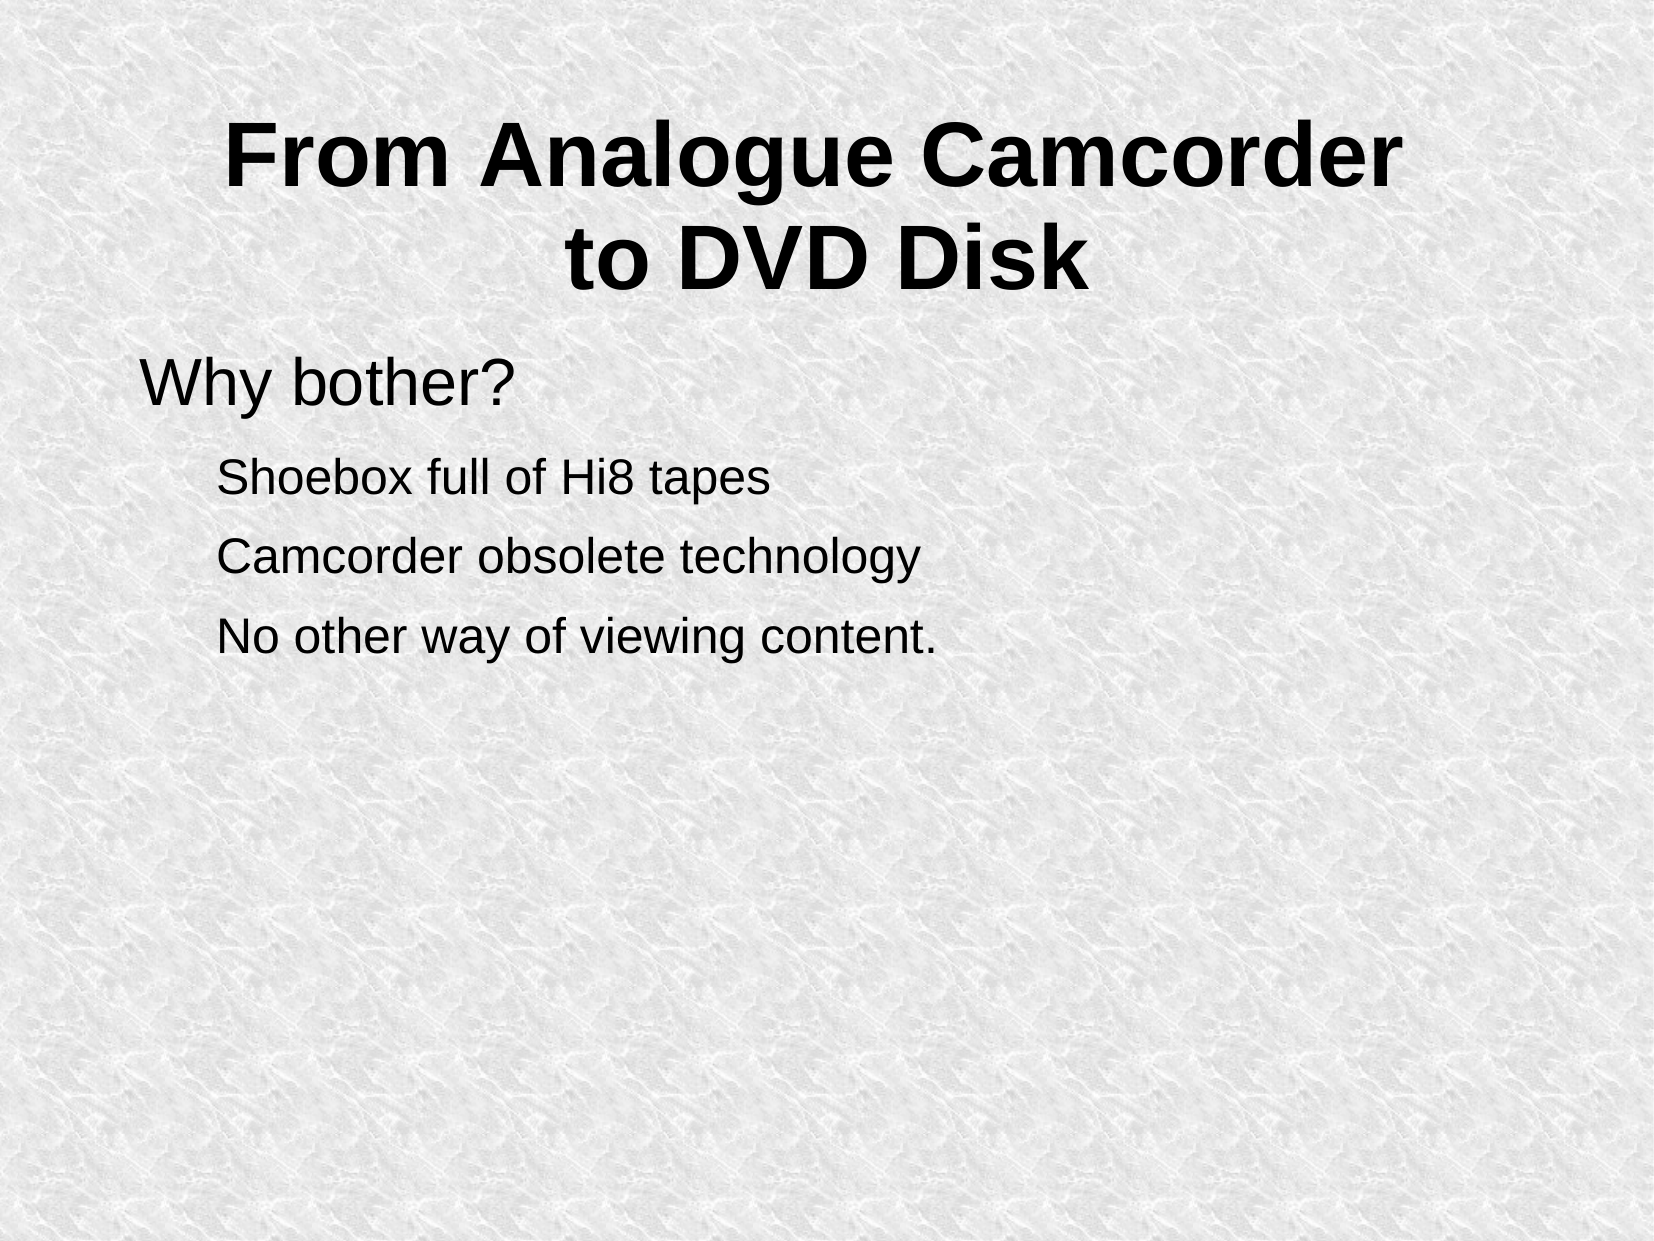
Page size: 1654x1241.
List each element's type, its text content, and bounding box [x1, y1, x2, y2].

list Why bother? Shoebox full of Hi8 tapes Camcorder obsolete technology No other way of viewing content. [121, 344, 1534, 1127]
picture [0, 0, 1654, 1241]
title From Analogue Camcorder to DVD Disk [121, 67, 1534, 344]
